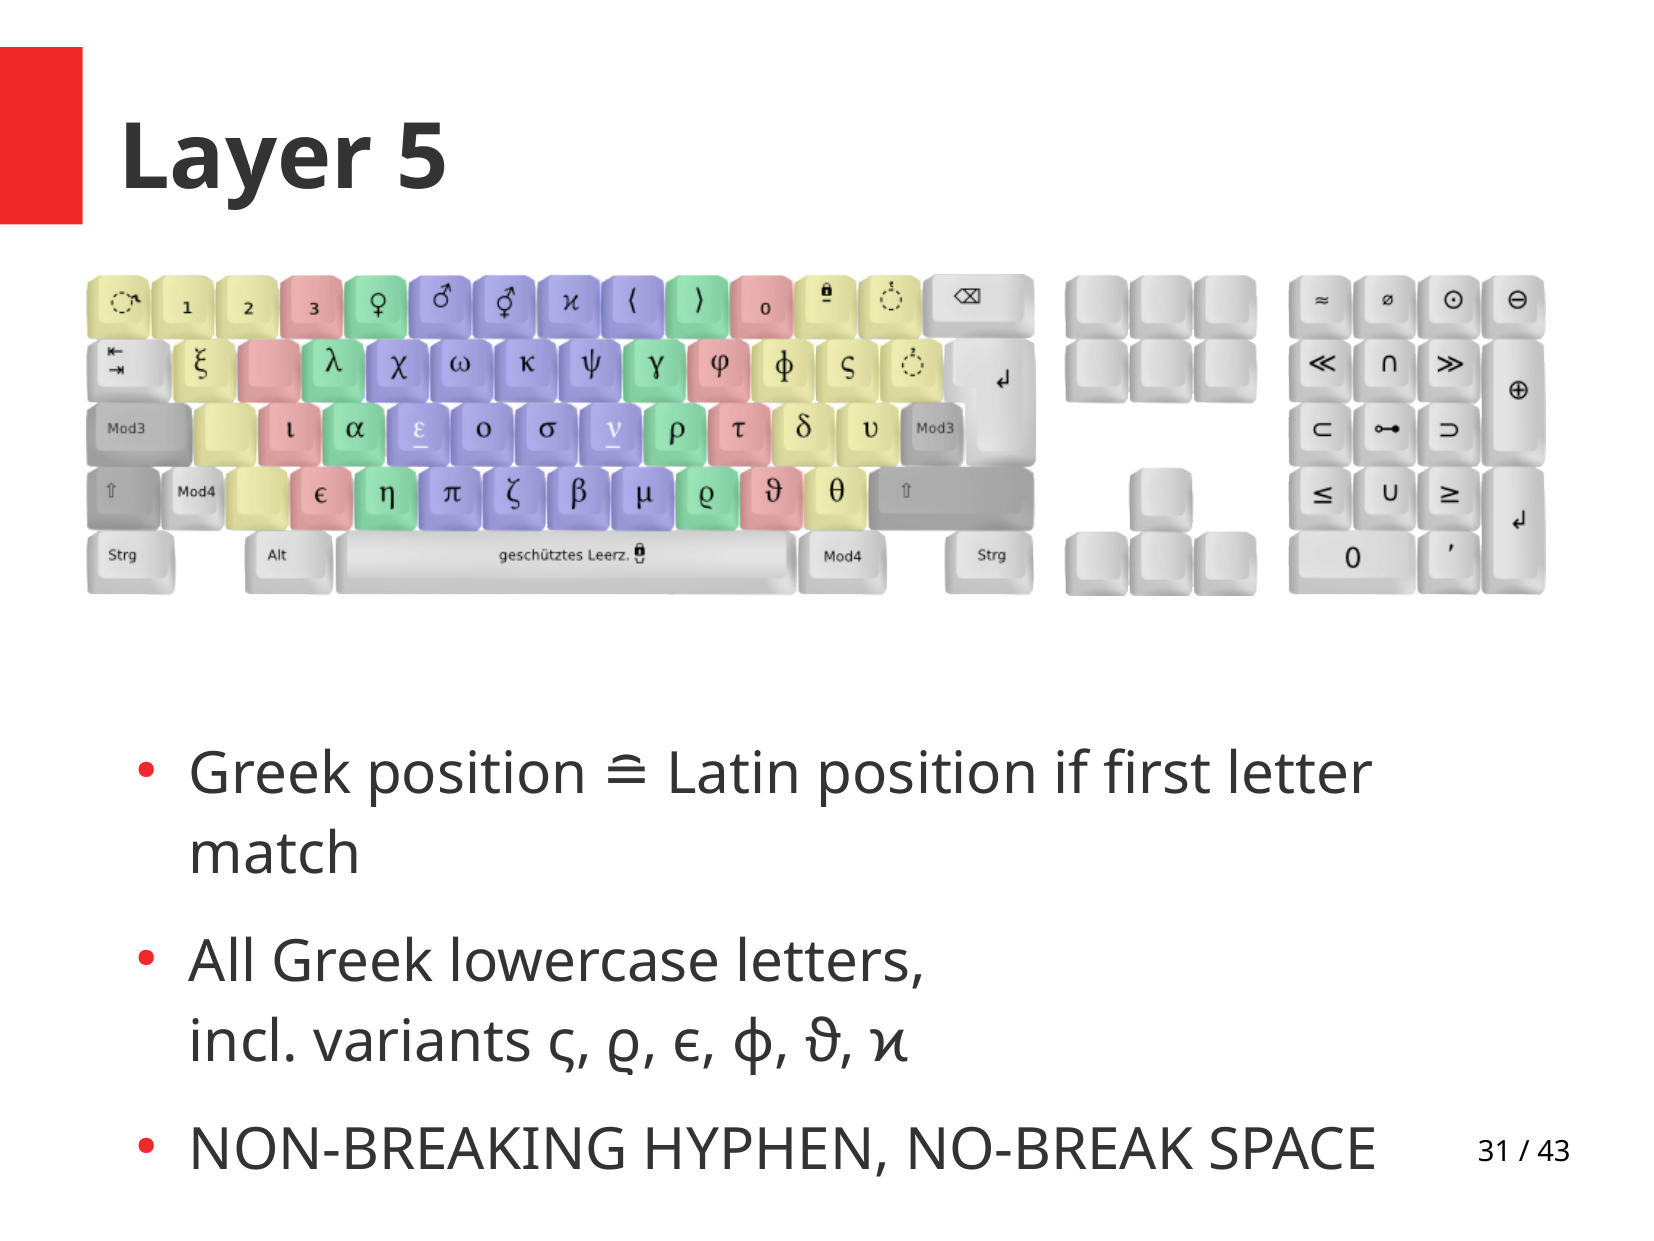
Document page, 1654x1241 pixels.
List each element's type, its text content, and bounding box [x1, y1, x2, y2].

picture [86, 274, 1546, 596]
list Greek position ≘ Latin position if first letter match All Greek lowercase letters, incl. variants ς, ϱ, ϵ, ϕ, ϑ, ϰ NON-BREAKING HYPHEN, NO-BREAK SPACE [118, 731, 1536, 1155]
title Layer 5 [118, 49, 1571, 257]
